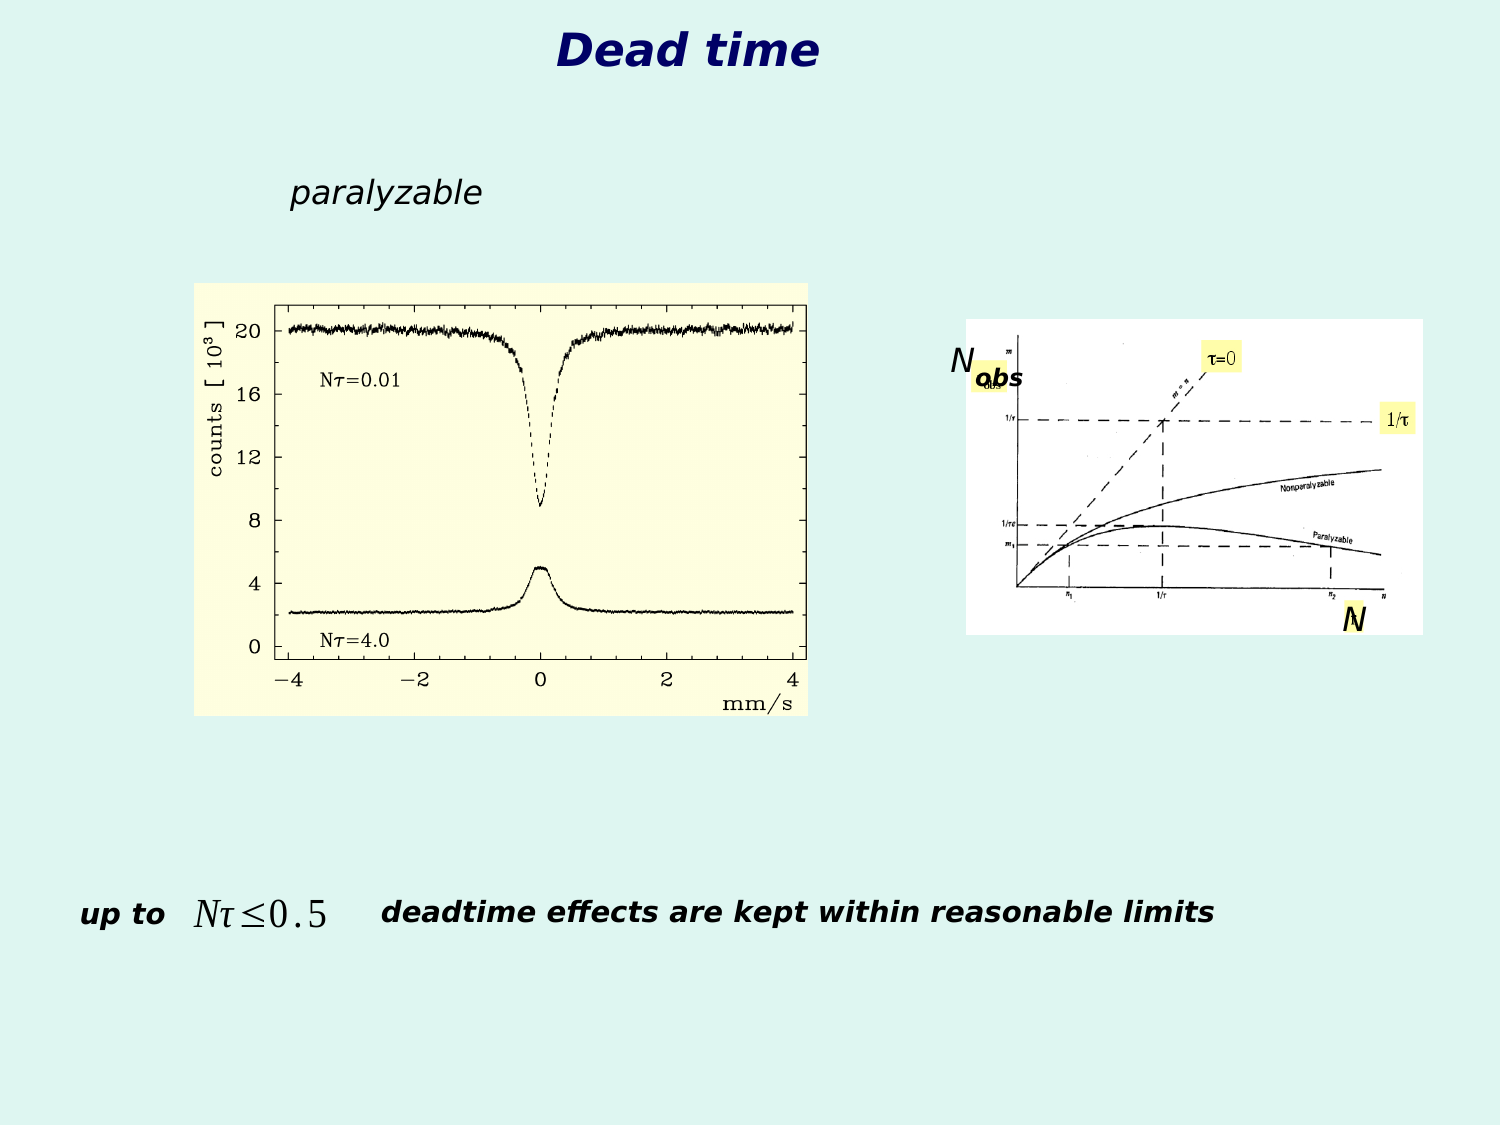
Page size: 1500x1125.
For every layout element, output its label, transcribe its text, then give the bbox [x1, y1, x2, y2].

picture [194, 283, 810, 719]
picture [966, 319, 1423, 635]
chart [193, 891, 341, 938]
text_box deadtime effects are kept within reasonable limits [366, 885, 1238, 936]
text_box Dead time [540, 13, 951, 84]
text_box up to [64, 879, 193, 940]
text_box N [1327, 590, 1429, 685]
text_box Nobs [935, 323, 1039, 402]
text_box paralyzable [236, 159, 540, 220]
